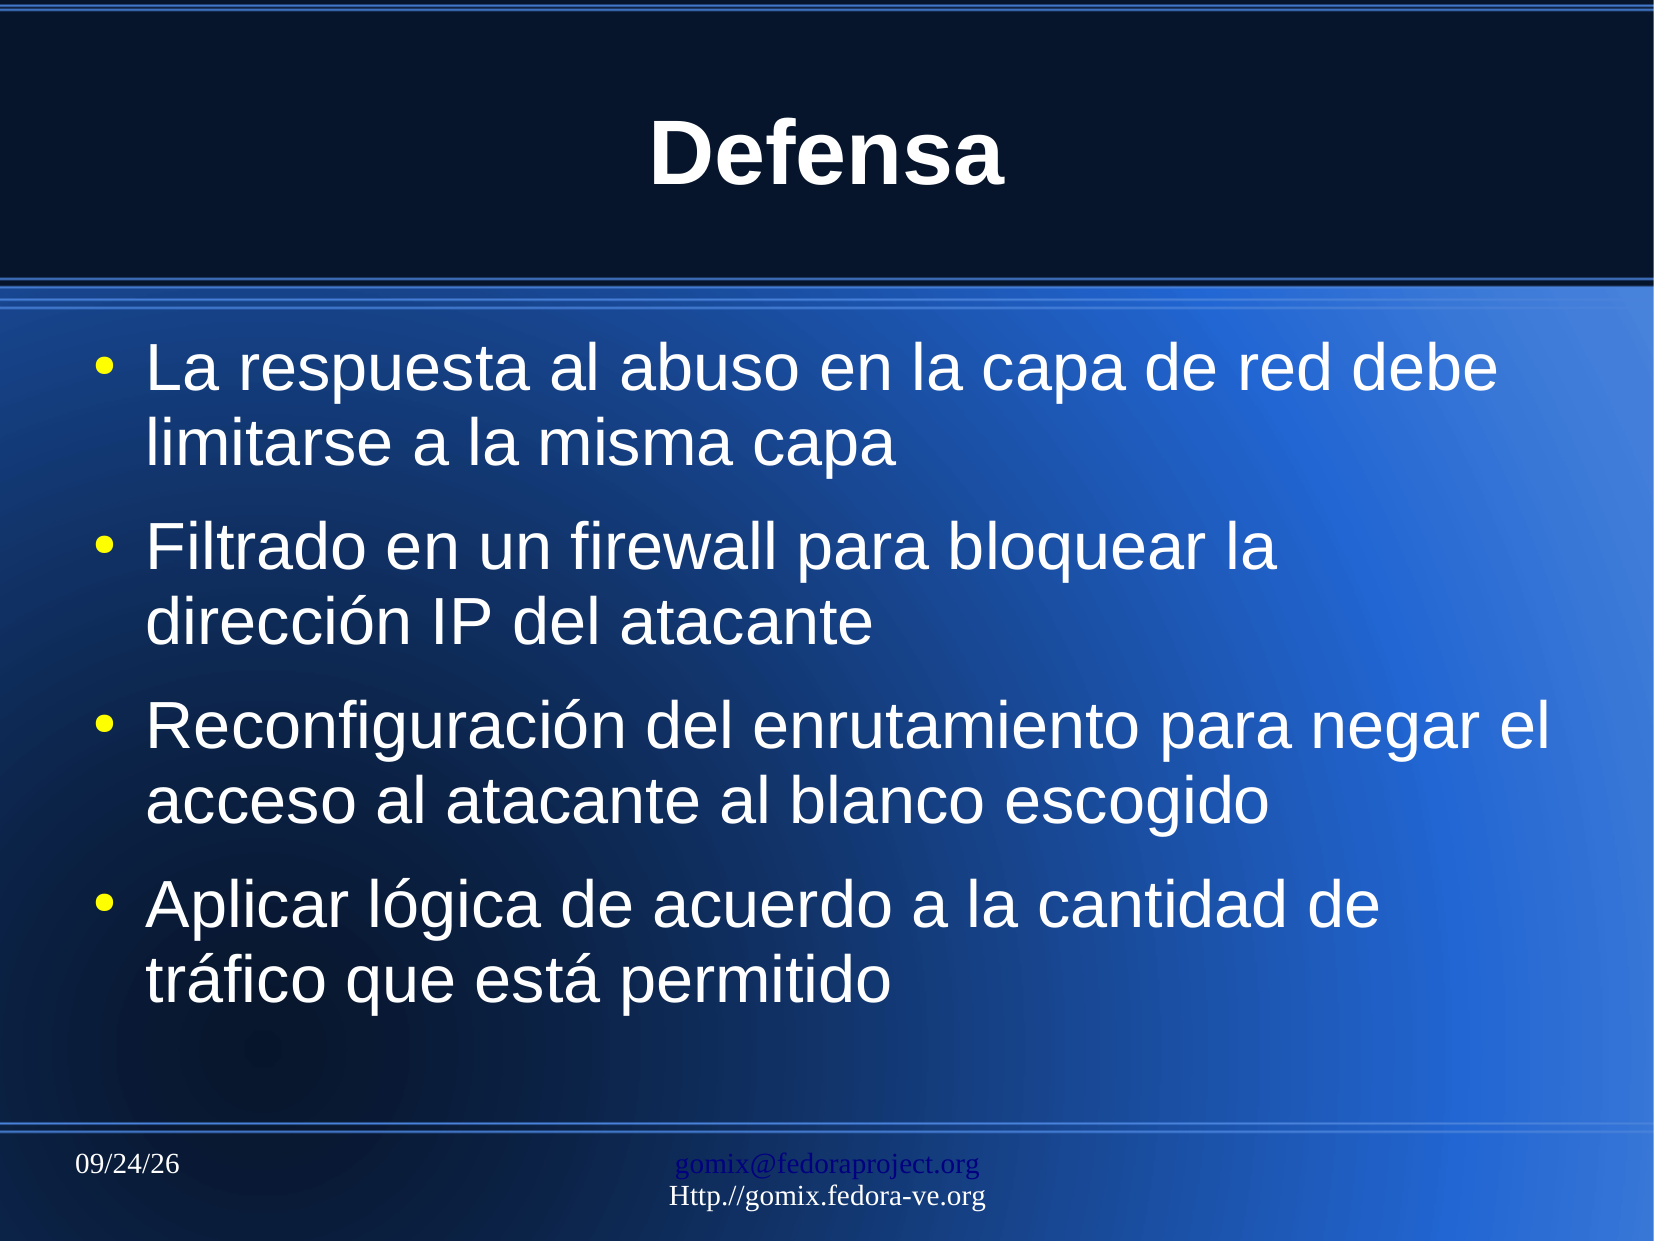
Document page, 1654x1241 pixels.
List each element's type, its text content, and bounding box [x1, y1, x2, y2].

picture [0, 0, 1654, 1241]
list La respuesta al abuso en la capa de red debe limitarse a la misma capa Filtrado en un firewall para bloquear la dirección IP del atacante Reconfiguración del enrutamiento para negar el acceso al atacante al blanco escogido Aplicar lógica de acuerdo a la cantidad de tráfico que está permitido [75, 330, 1564, 1126]
title Defensa [82, 49, 1571, 257]
